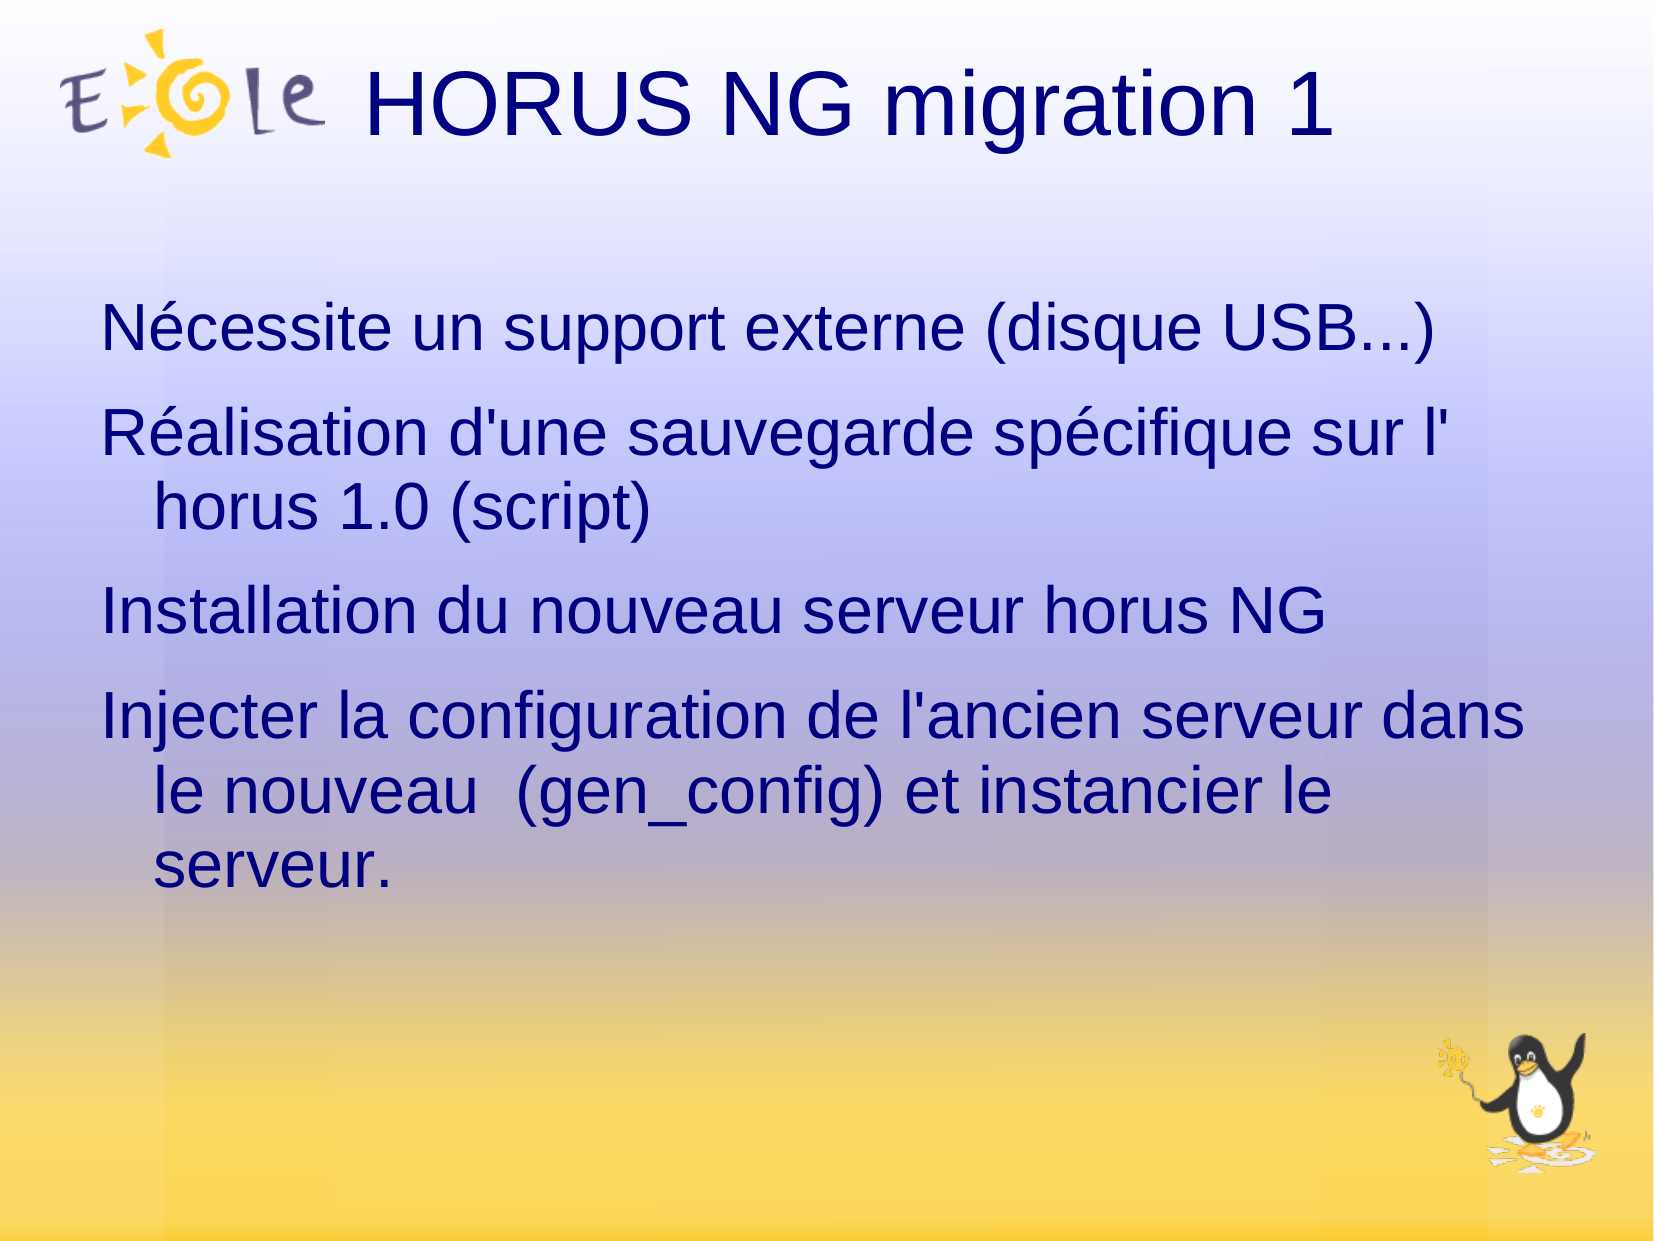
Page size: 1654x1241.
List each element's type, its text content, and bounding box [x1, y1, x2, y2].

picture [0, 0, 1654, 1241]
list Nécessite un support externe (disque USB...) Réalisation d'une sauvegarde spécifique sur l' horus 1.0 (script) Installation du nouveau serveur horus NG Injecter la configuration de l'ancien serveur dans le nouveau (gen_config) et instancier le serveur. [82, 290, 1571, 1094]
title HORUS NG migration 1 [106, 0, 1595, 208]
